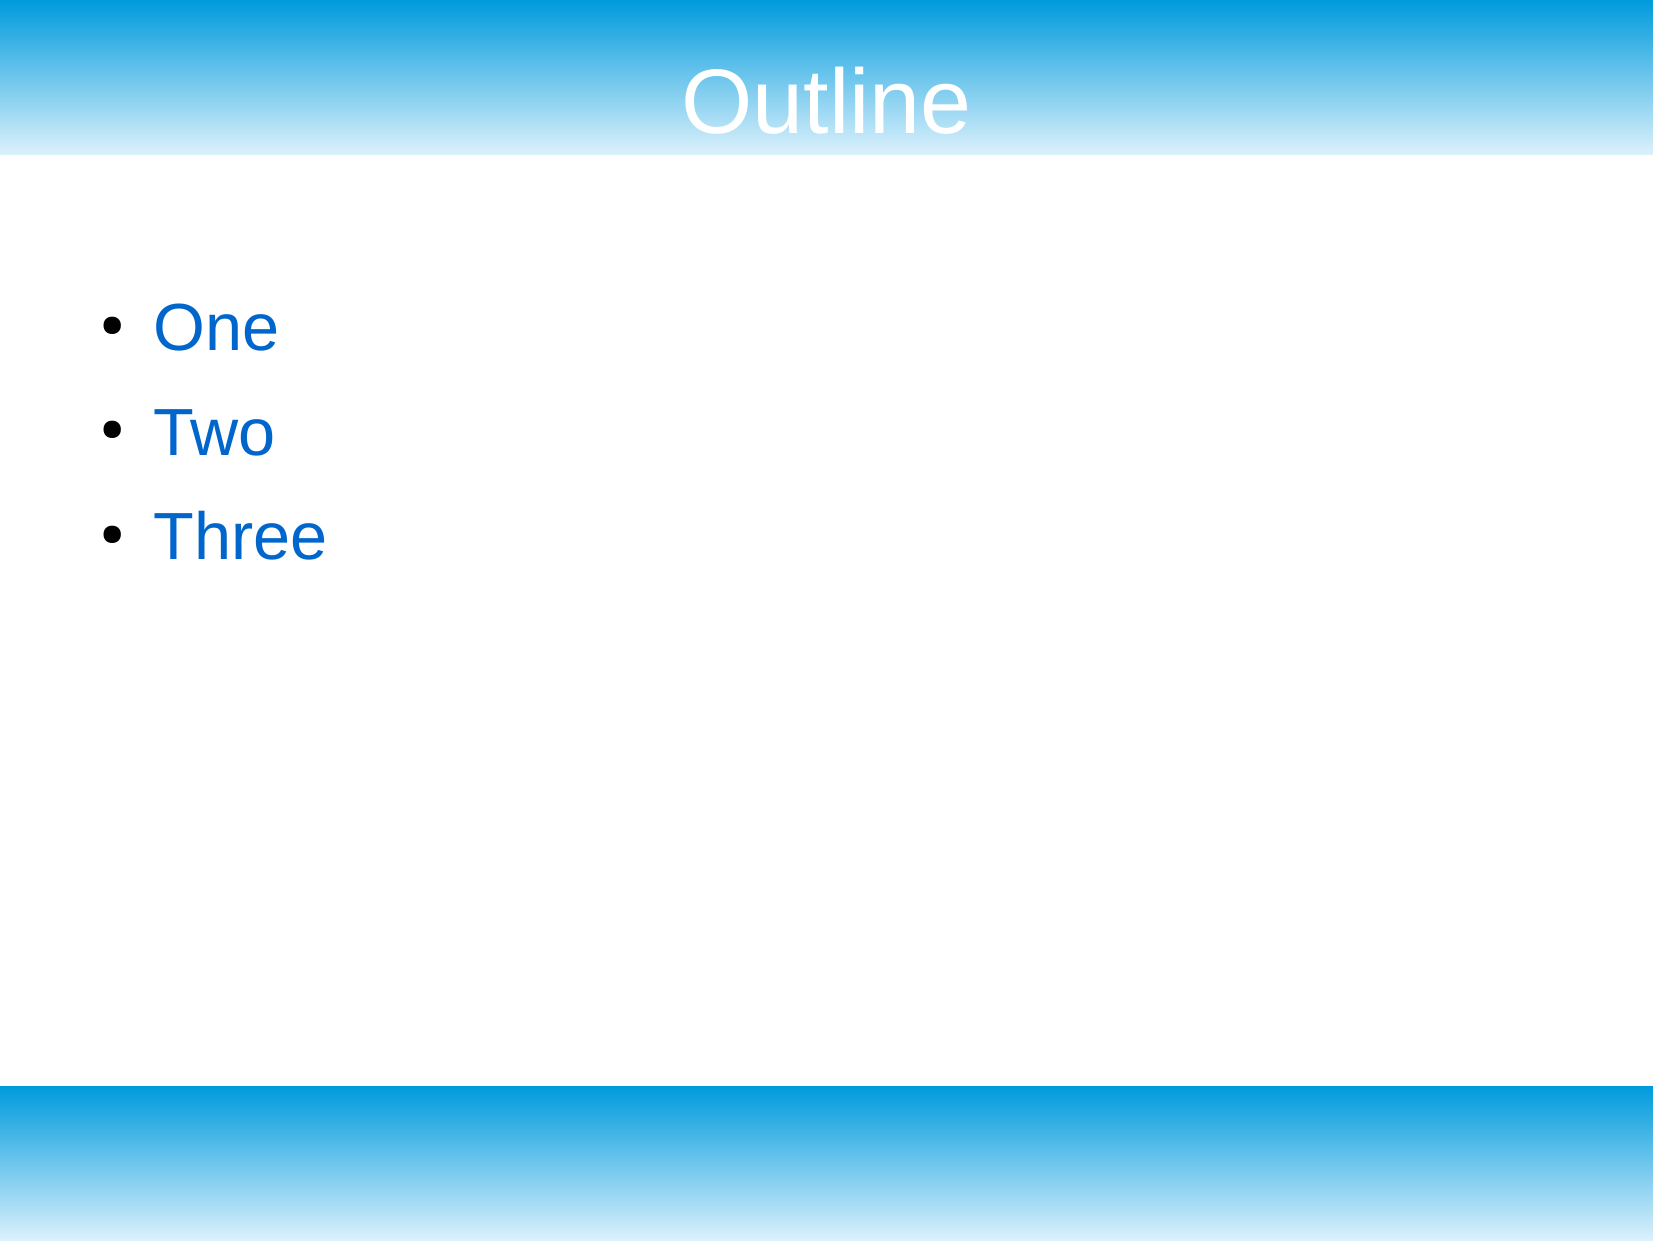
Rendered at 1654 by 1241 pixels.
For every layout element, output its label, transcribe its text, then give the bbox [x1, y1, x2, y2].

title Outline [82, 49, 1571, 155]
list One Two Three [82, 290, 1571, 1010]
